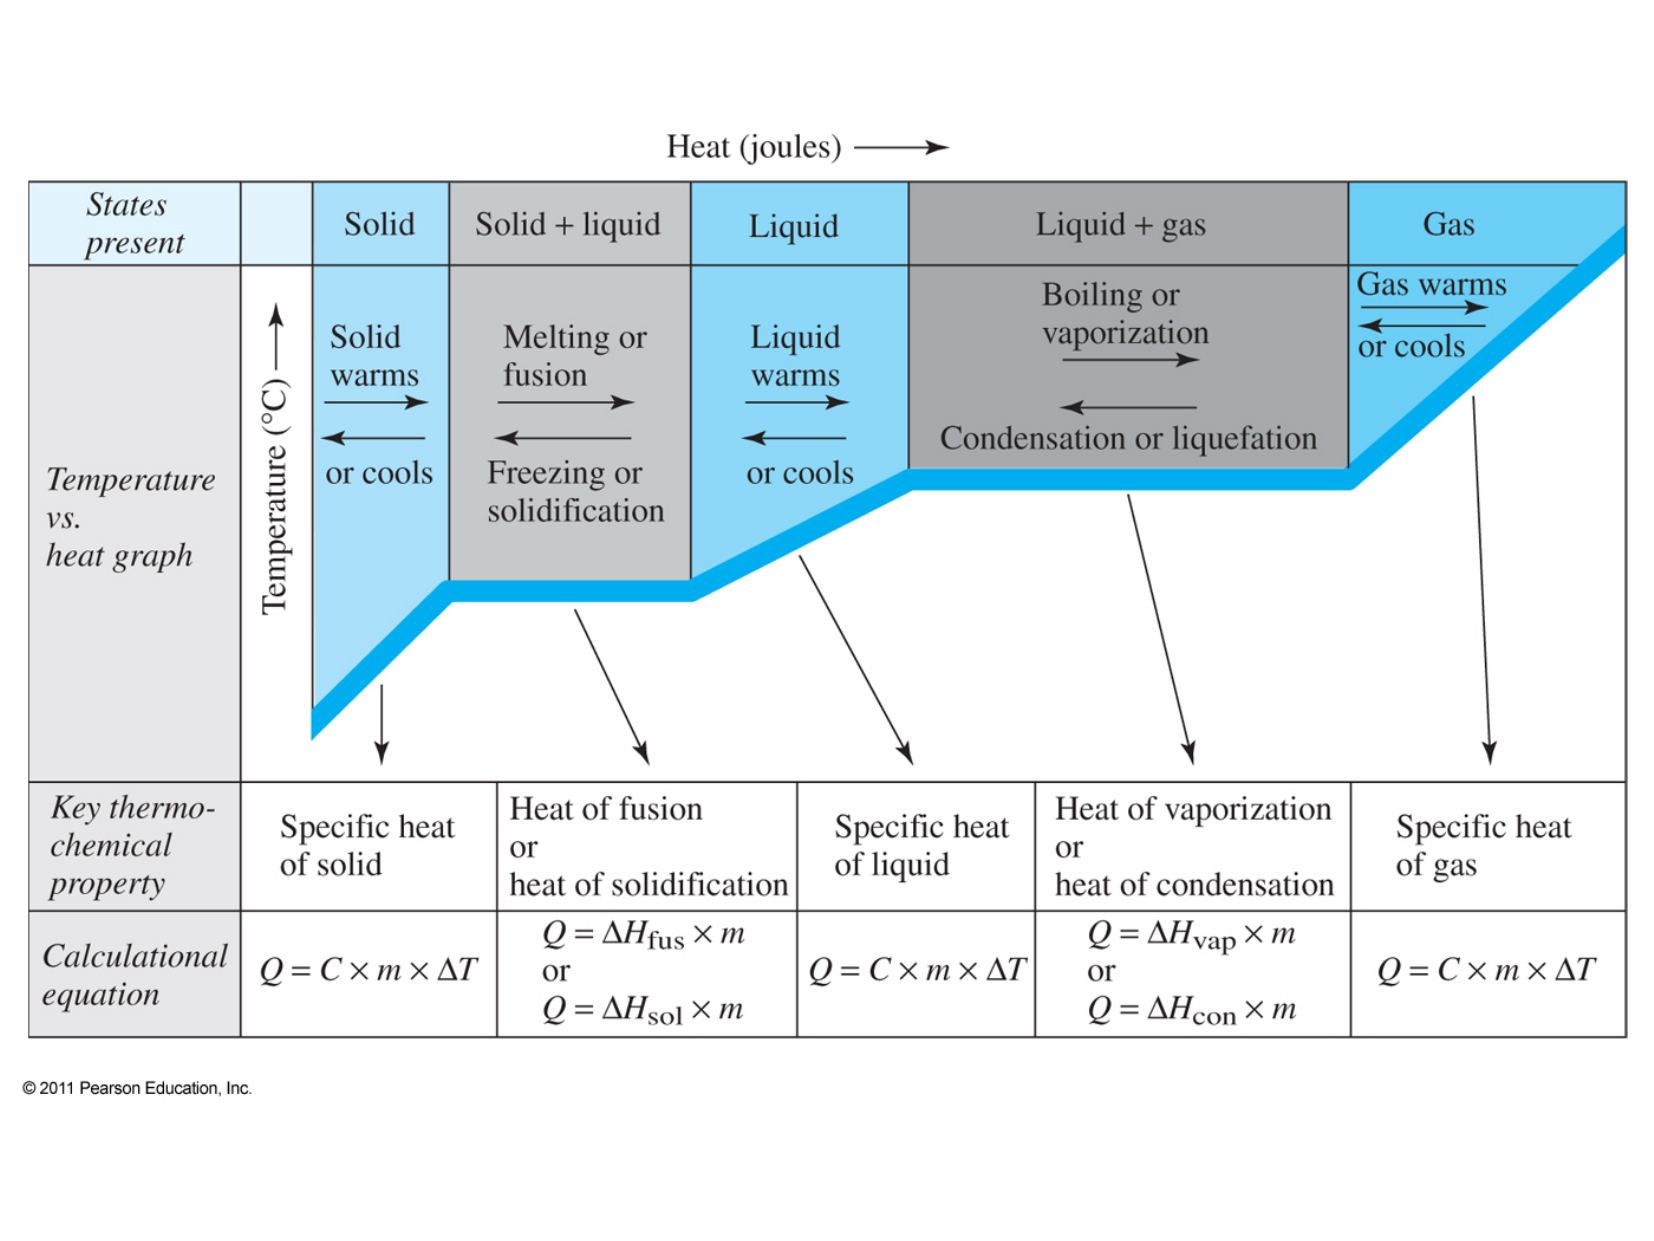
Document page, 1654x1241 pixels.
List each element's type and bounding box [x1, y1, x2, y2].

picture [0, 107, 1654, 1133]
